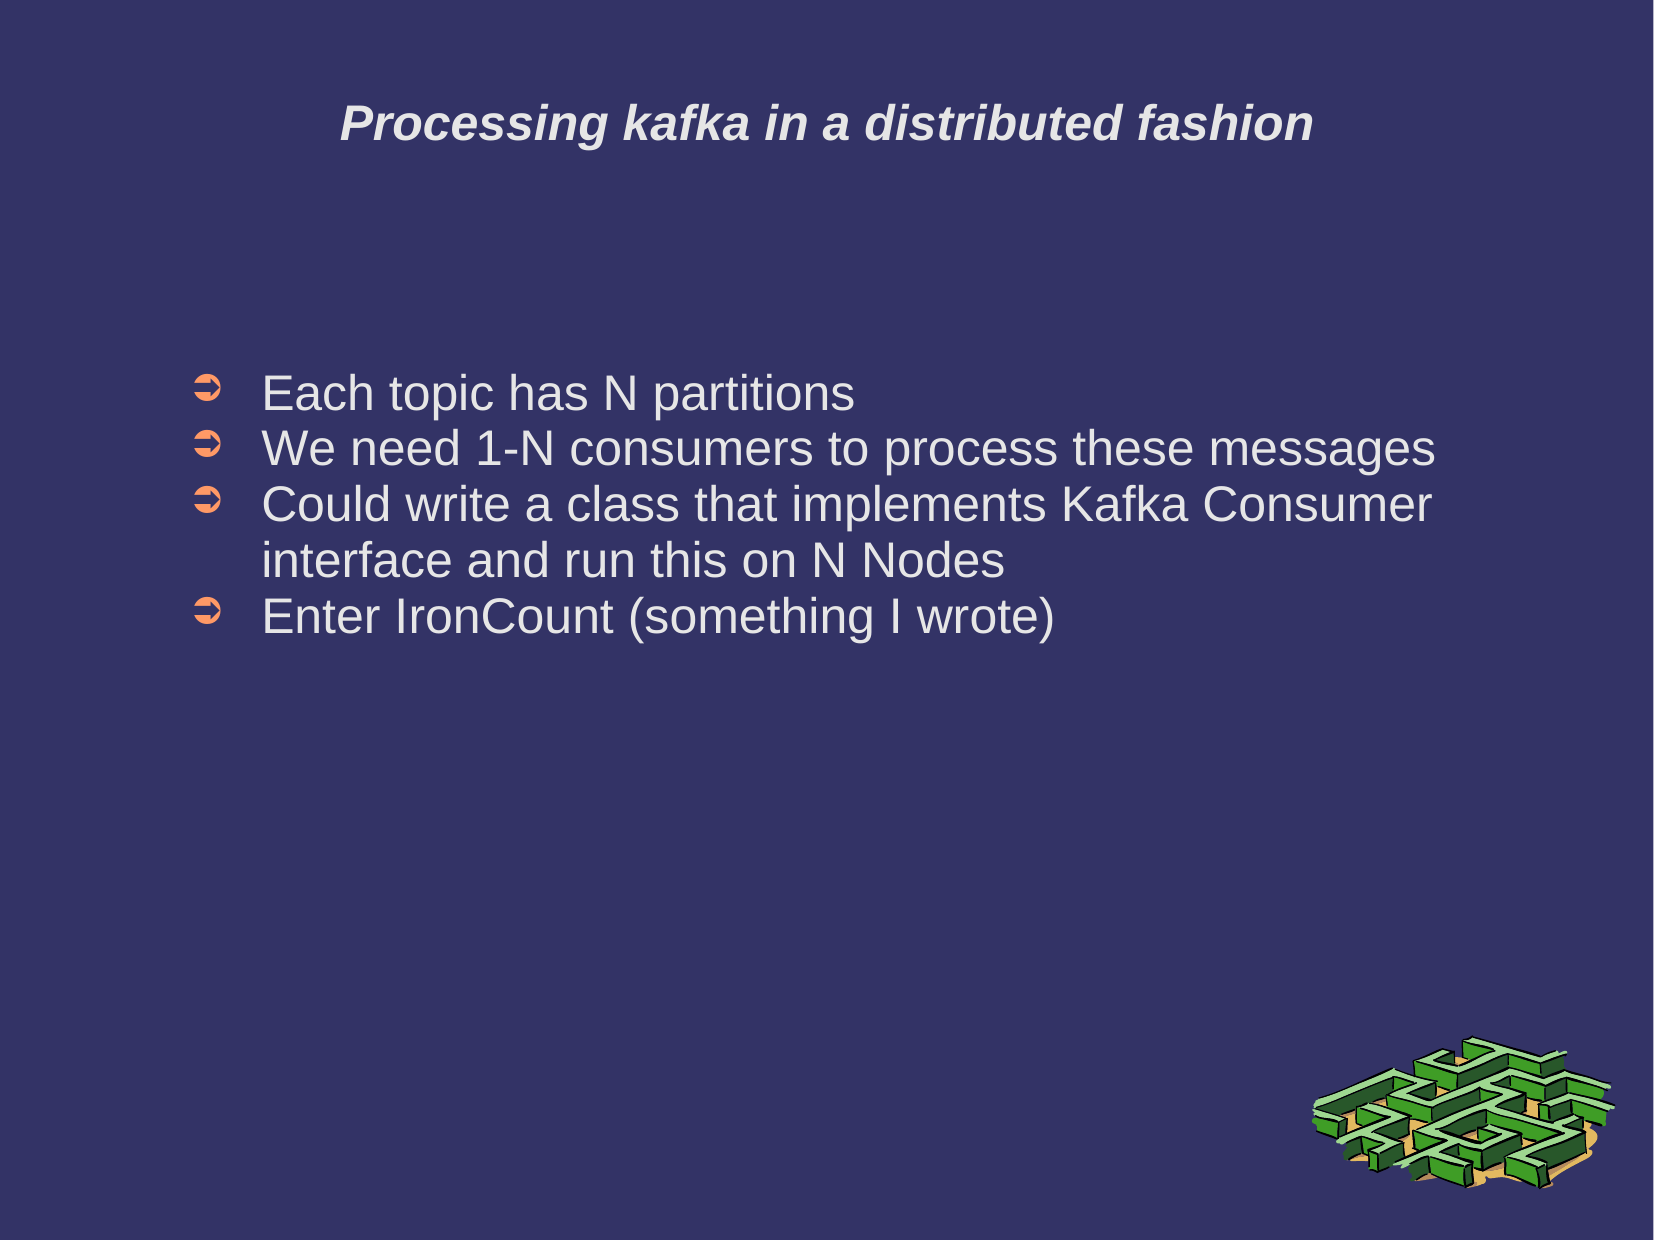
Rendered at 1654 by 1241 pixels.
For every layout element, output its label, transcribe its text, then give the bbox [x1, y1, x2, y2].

list Each topic has N partitions We need 1-N consumers to process these messages Could write a class that implements Kafka Consumer interface and run this on N Nodes Enter IronCount (something I wrote) [178, 364, 1570, 1147]
title Processing kafka in a distributed fashion [121, 19, 1534, 227]
